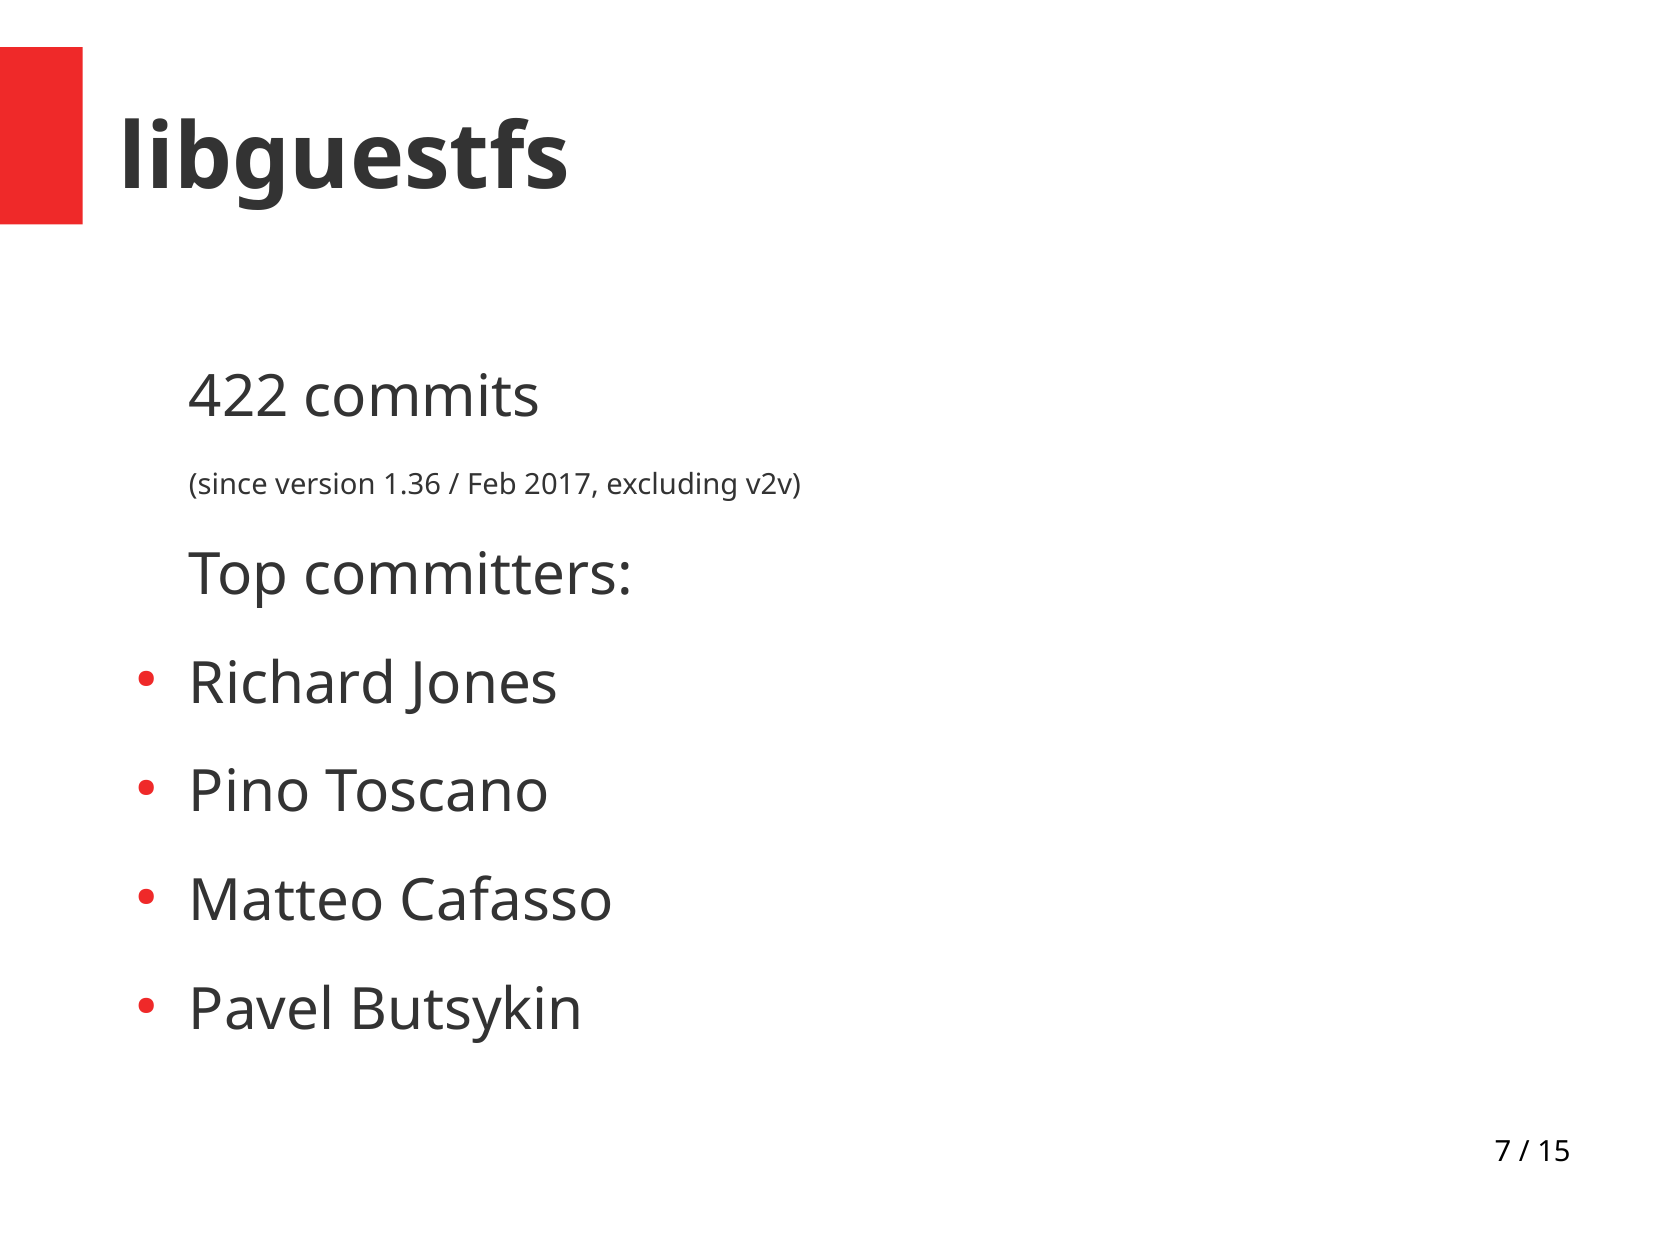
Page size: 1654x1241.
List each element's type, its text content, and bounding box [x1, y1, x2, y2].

list 422 commits (since version 1.36 / Feb 2017, excluding v2v) Top committers: Richard Jones Pino Toscano Matteo Cafasso Pavel Butsykin [118, 354, 1536, 1074]
title libguestfs [118, 49, 1571, 257]
